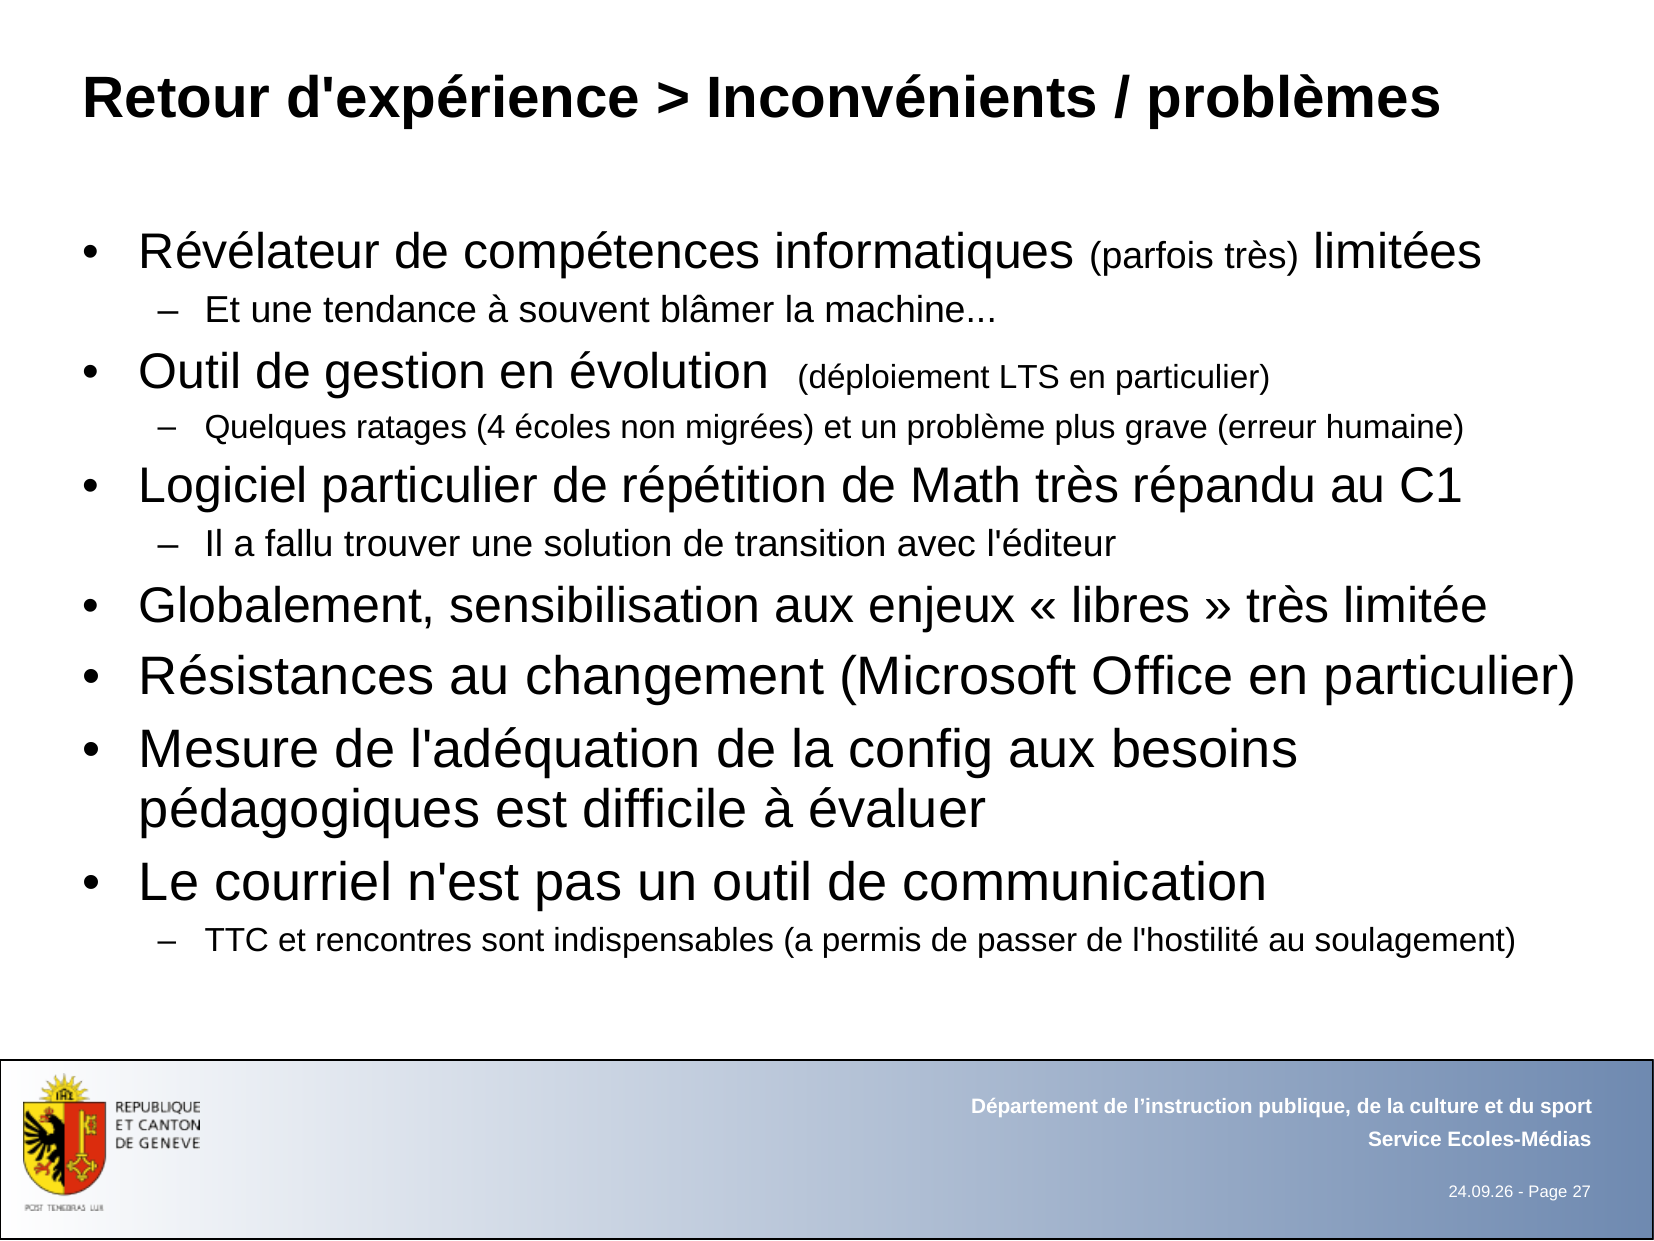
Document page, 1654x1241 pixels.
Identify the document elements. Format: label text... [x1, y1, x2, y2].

list Révélateur de compétences informatiques (parfois très) limitées Et une tendance à souvent blâmer la machine... Outil de gestion en évolution (déploiement LTS en particulier) Quelques ratages (4 écoles non migrées) et un problème plus grave (erreur humaine) Logiciel particulier de répétition de Math très répandu au C1 Il a fallu trouver une solution de transition avec l'éditeur Globalement, sensibilisation aux enjeux « libres » très limitée Résistances au changement (Microsoft Office en particulier) Mesure de l'adéquation de la config aux besoins pédagogiques est difficile à évaluer Le courriel n'est pas un outil de communication TTC et rencontres sont indispensables (a permis de passer de l'hostilité au soulagement) [82, 223, 1625, 1058]
picture [23, 1073, 200, 1211]
title Retour d'expérience > Inconvénients / problèmes [82, 23, 1571, 172]
